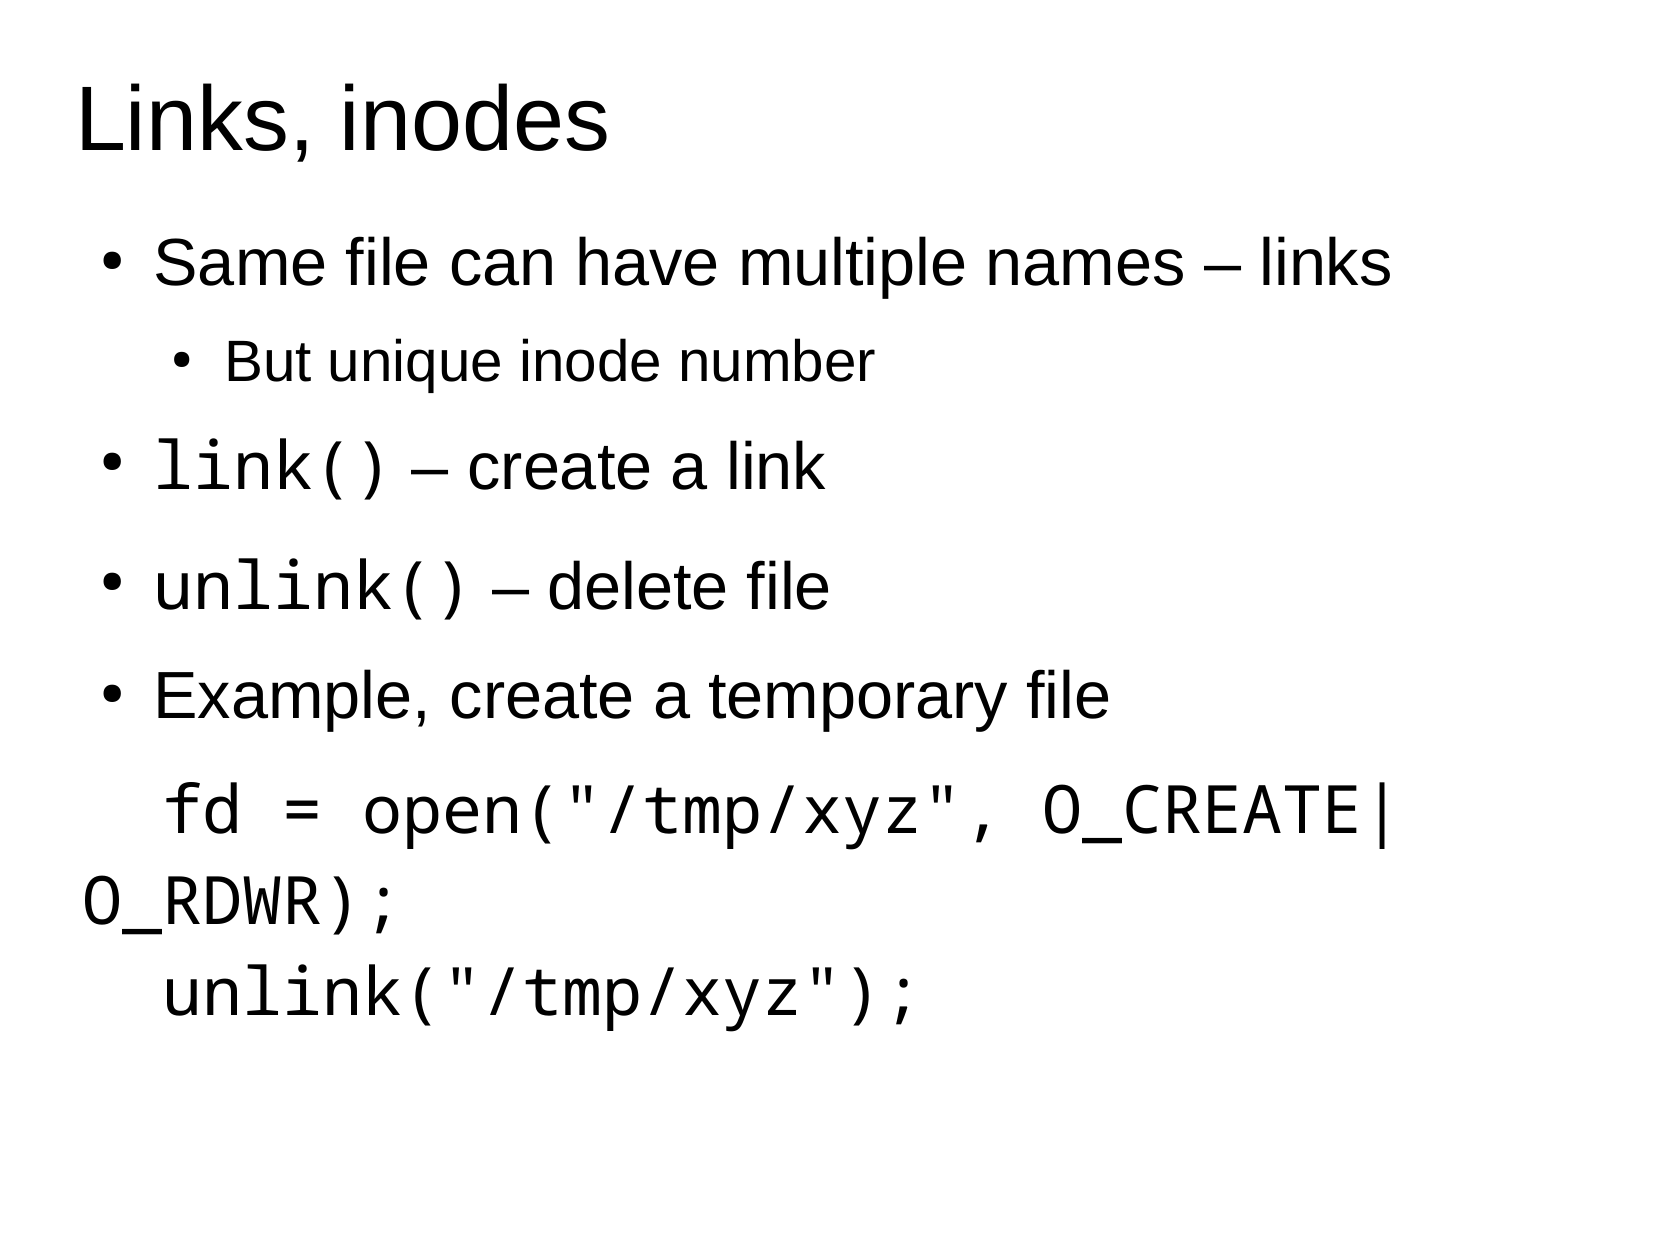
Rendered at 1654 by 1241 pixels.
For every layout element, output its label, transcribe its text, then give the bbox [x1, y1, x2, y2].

list Same file can have multiple names – links But unique inode number link() – create a link unlink() – delete file Example, create a temporary file fd = open("/tmp/xyz", O_CREATE|O_RDWR); unlink("/tmp/xyz"); [82, 225, 1571, 1163]
title Links, inodes [75, 49, 1538, 188]
